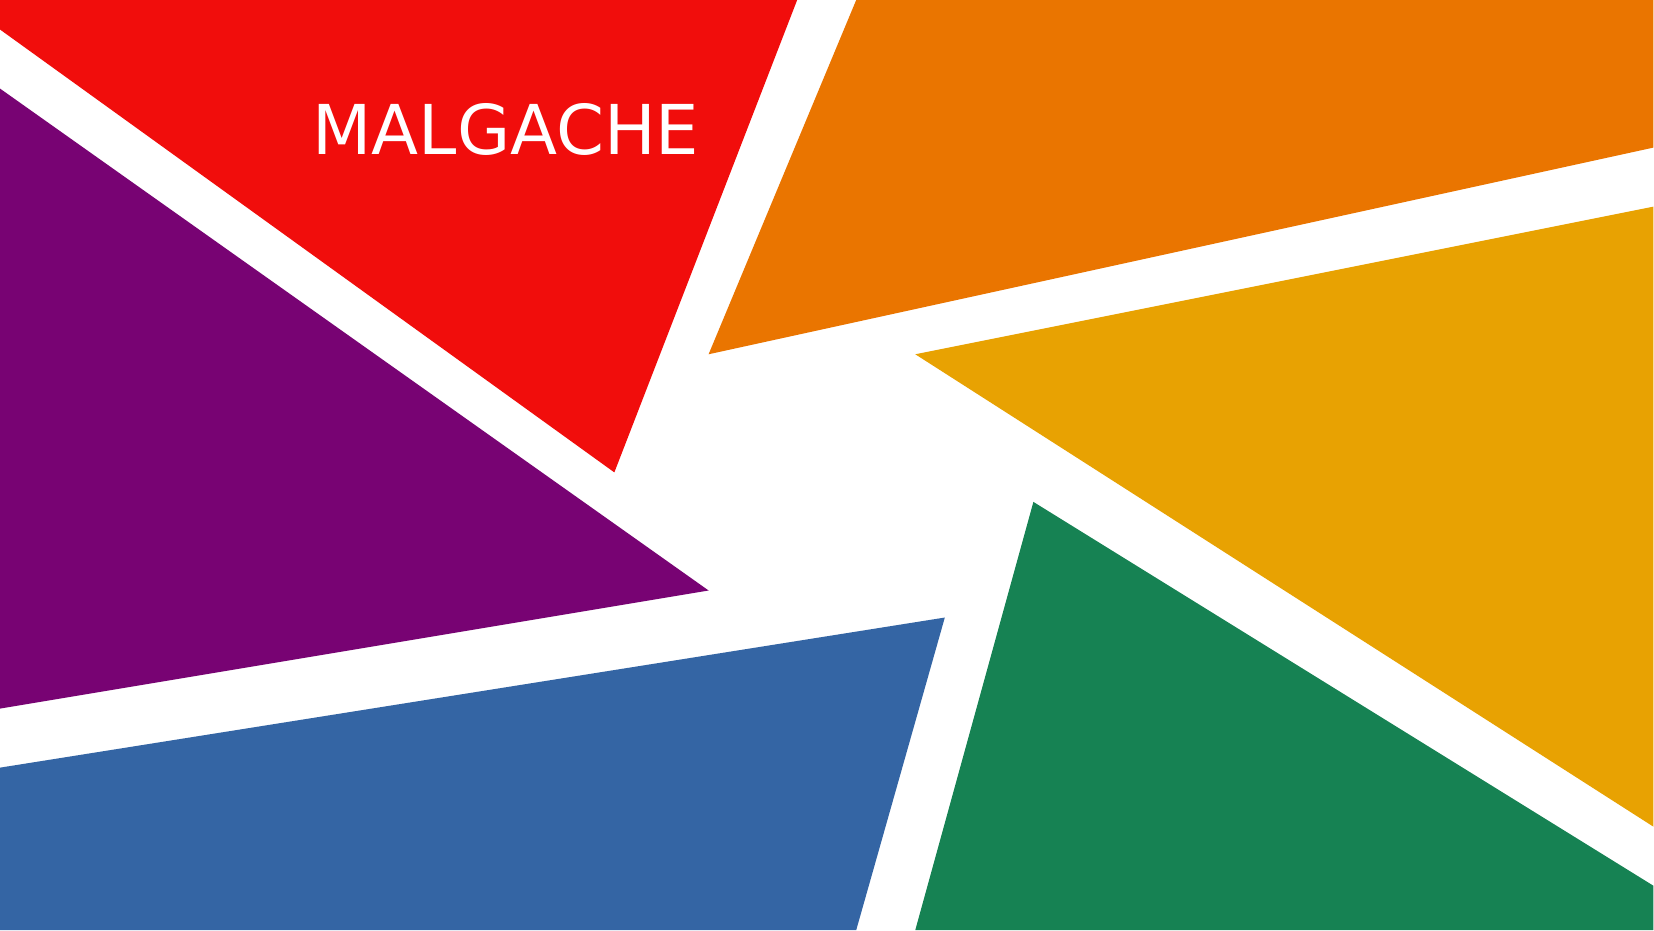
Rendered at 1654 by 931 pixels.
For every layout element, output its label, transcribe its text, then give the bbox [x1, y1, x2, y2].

title MALGACHE [53, 46, 916, 207]
